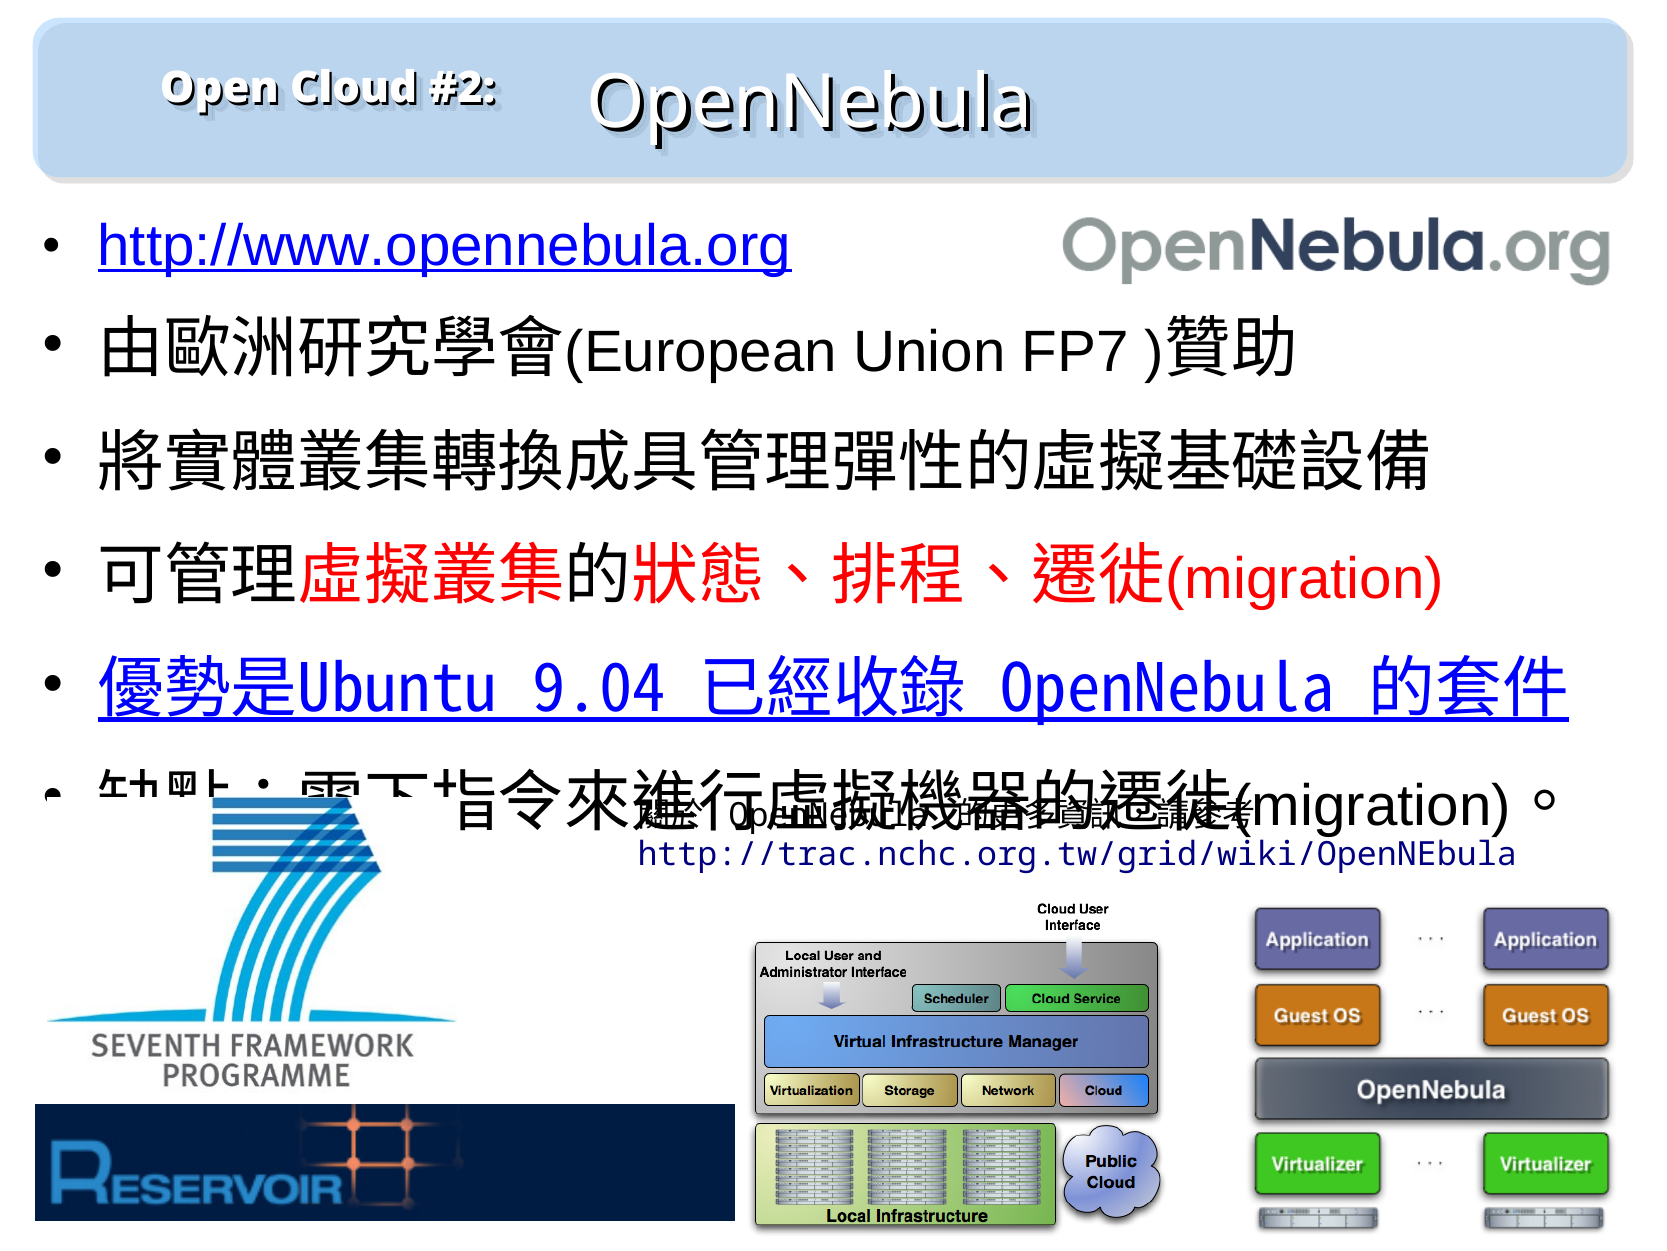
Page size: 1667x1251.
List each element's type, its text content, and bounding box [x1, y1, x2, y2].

picture [797, 183, 1625, 302]
text_box 關於 OpenNebula 的更多資訊，請參考http://trac.nchc.org.tw/grid/wiki/OpenNEbula [616, 779, 1595, 886]
list http://www.opennebula.org 由歐洲研究學會(European Union FP7 )贊助 將實體叢集轉換成具管理彈性的虛擬基礎設備 可管理虛擬叢集的狀態、排程、遷徙(migration) 優勢是Ubuntu 9.04 已經收錄 OpenNebula 的套件 缺點：需下指令來進行虛擬機器的遷徙(migration)。 [41, 212, 1607, 761]
picture [1234, 891, 1630, 1247]
picture [35, 891, 1182, 1247]
picture [47, 797, 458, 1093]
text_box Open Cloud #2: OpenNebula [32, 17, 1628, 178]
